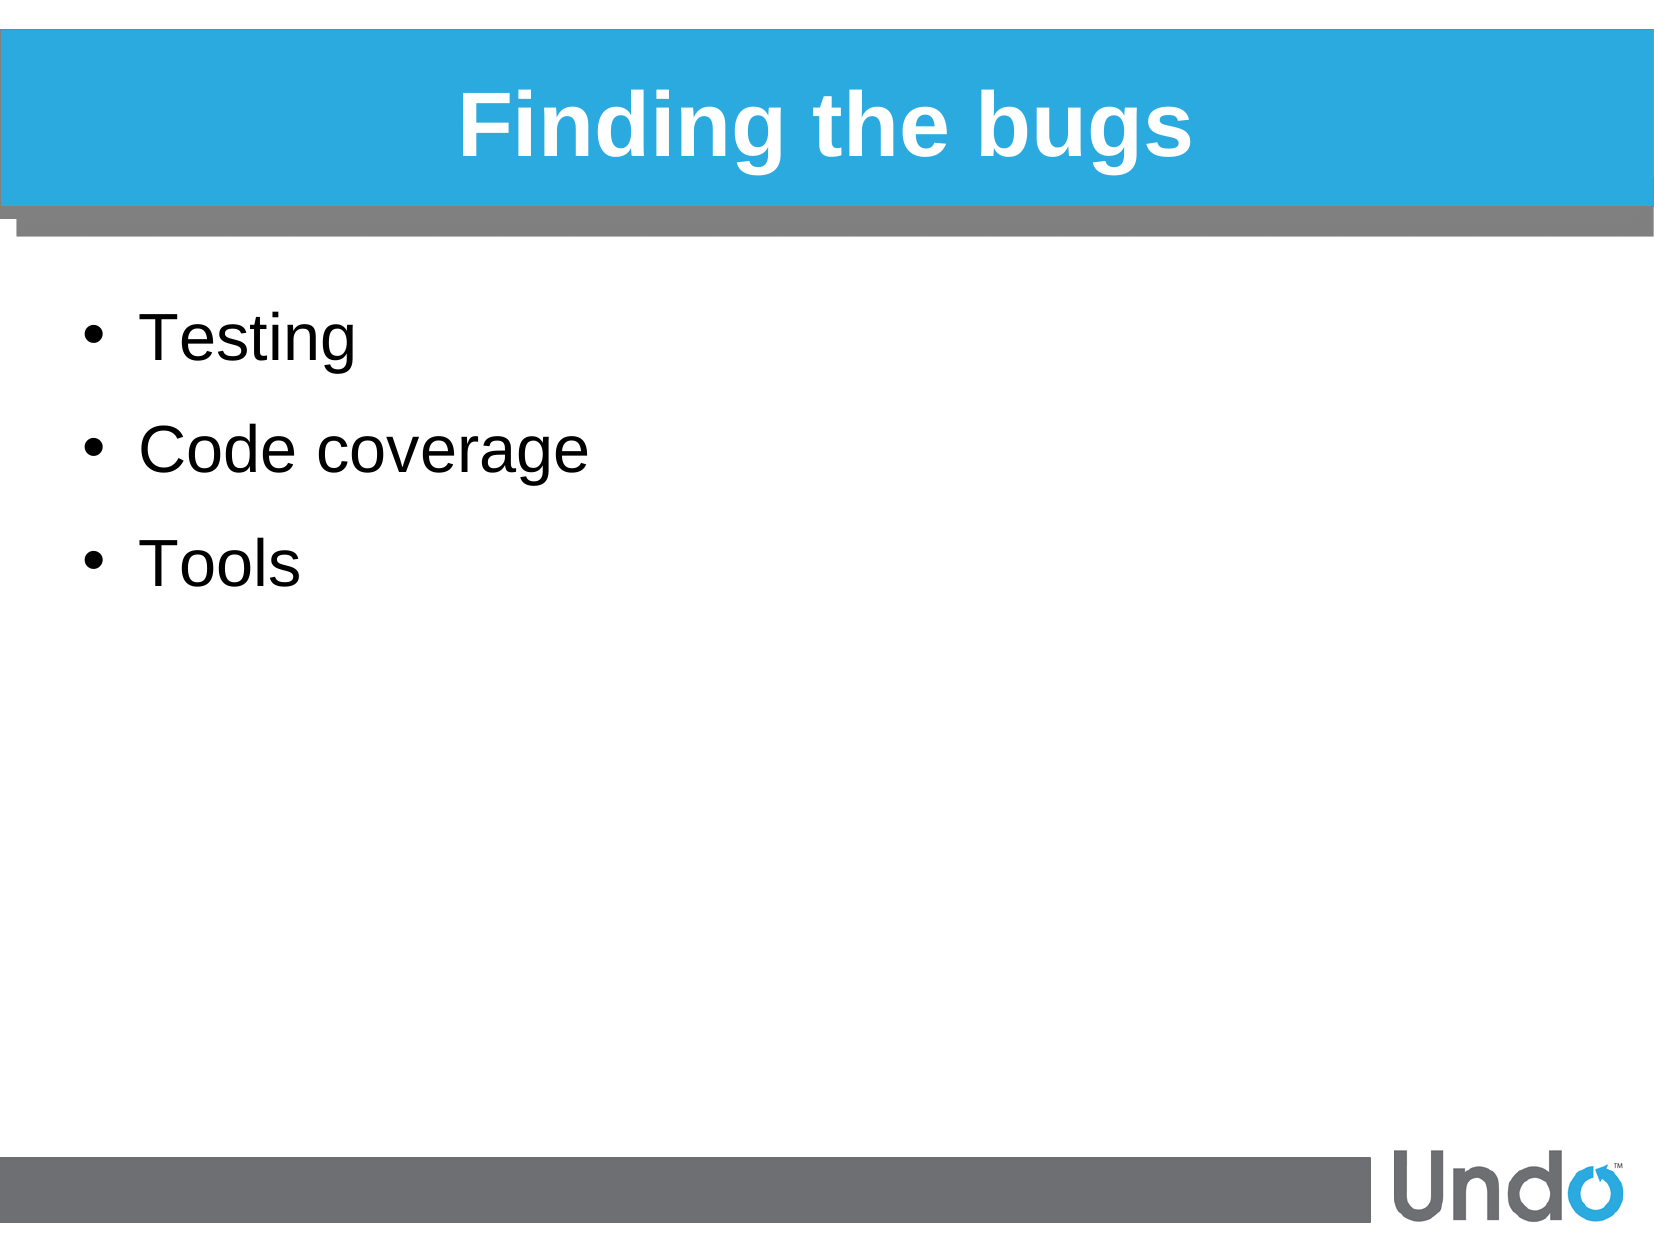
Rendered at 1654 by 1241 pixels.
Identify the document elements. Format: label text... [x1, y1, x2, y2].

title Finding the bugs [82, 14, 1571, 221]
list Testing Code coverage Tools [82, 290, 1571, 1241]
picture [1571, 1150, 1624, 1223]
